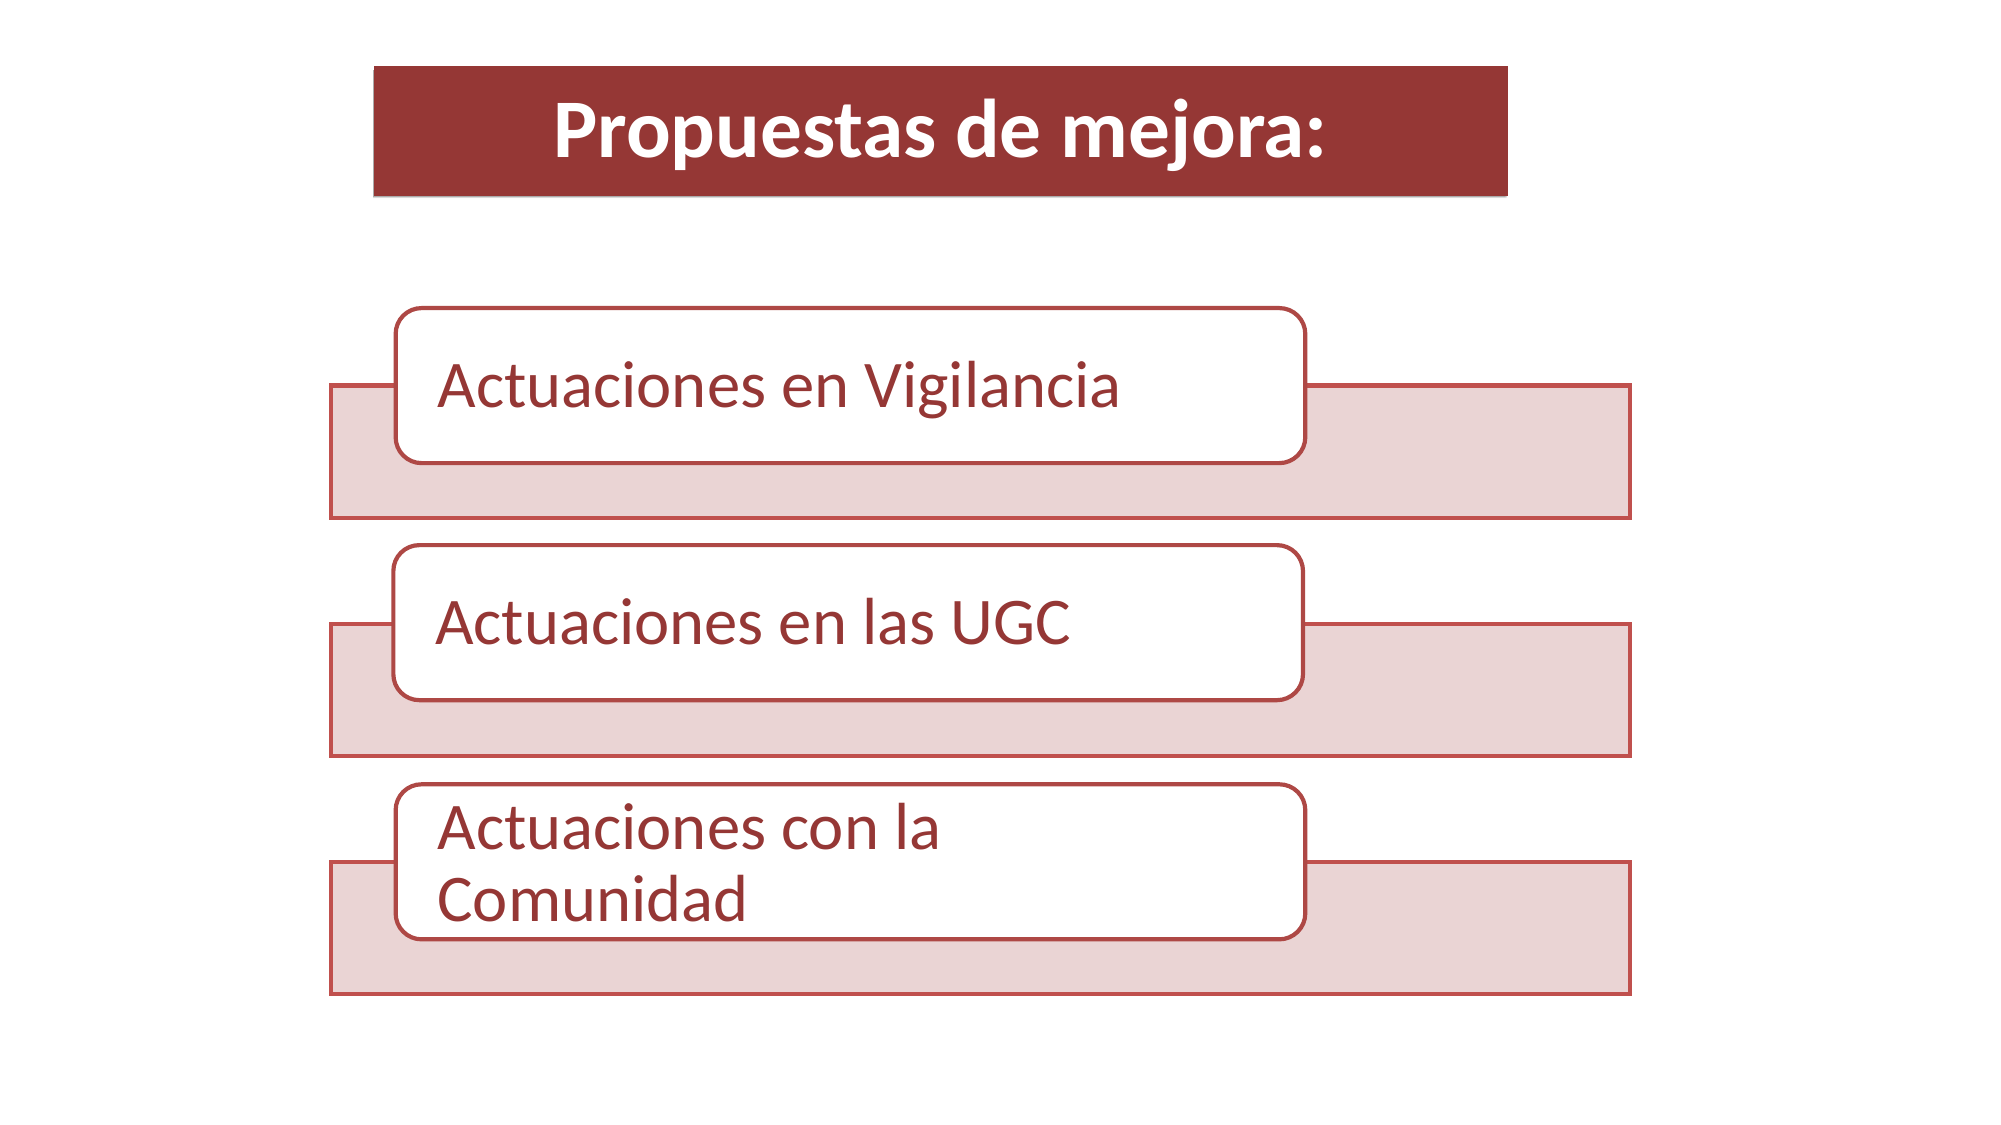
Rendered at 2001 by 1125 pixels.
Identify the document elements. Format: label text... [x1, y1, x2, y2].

text_box [331, 862, 1630, 994]
text_box Actuaciones en Vigilancia [395, 308, 1306, 464]
text_box [331, 624, 1630, 756]
text_box Actuaciones en las UGC [393, 545, 1303, 701]
text_box Propuestas de mejora: [374, 66, 1508, 196]
text_box Actuaciones con la Comunidad [395, 784, 1306, 940]
text_box [331, 386, 1630, 518]
